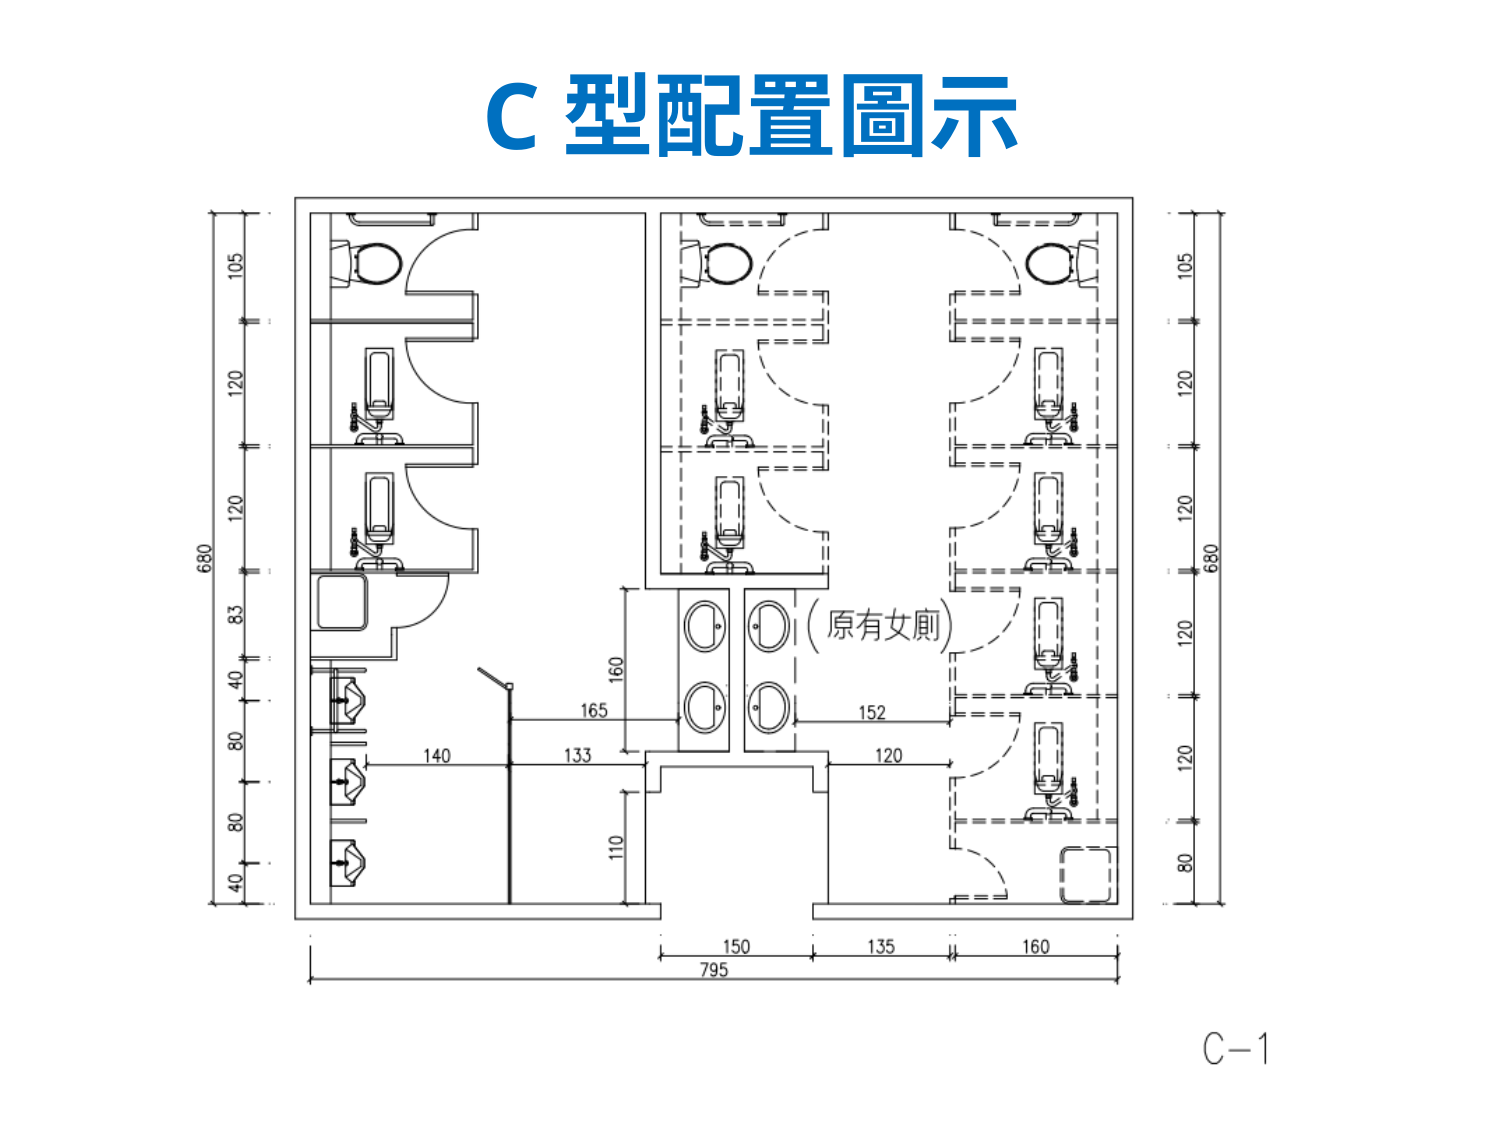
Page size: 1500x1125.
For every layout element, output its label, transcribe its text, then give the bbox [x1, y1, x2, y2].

picture [194, 172, 1269, 1070]
title C型配置圖示 [76, 19, 1427, 207]
